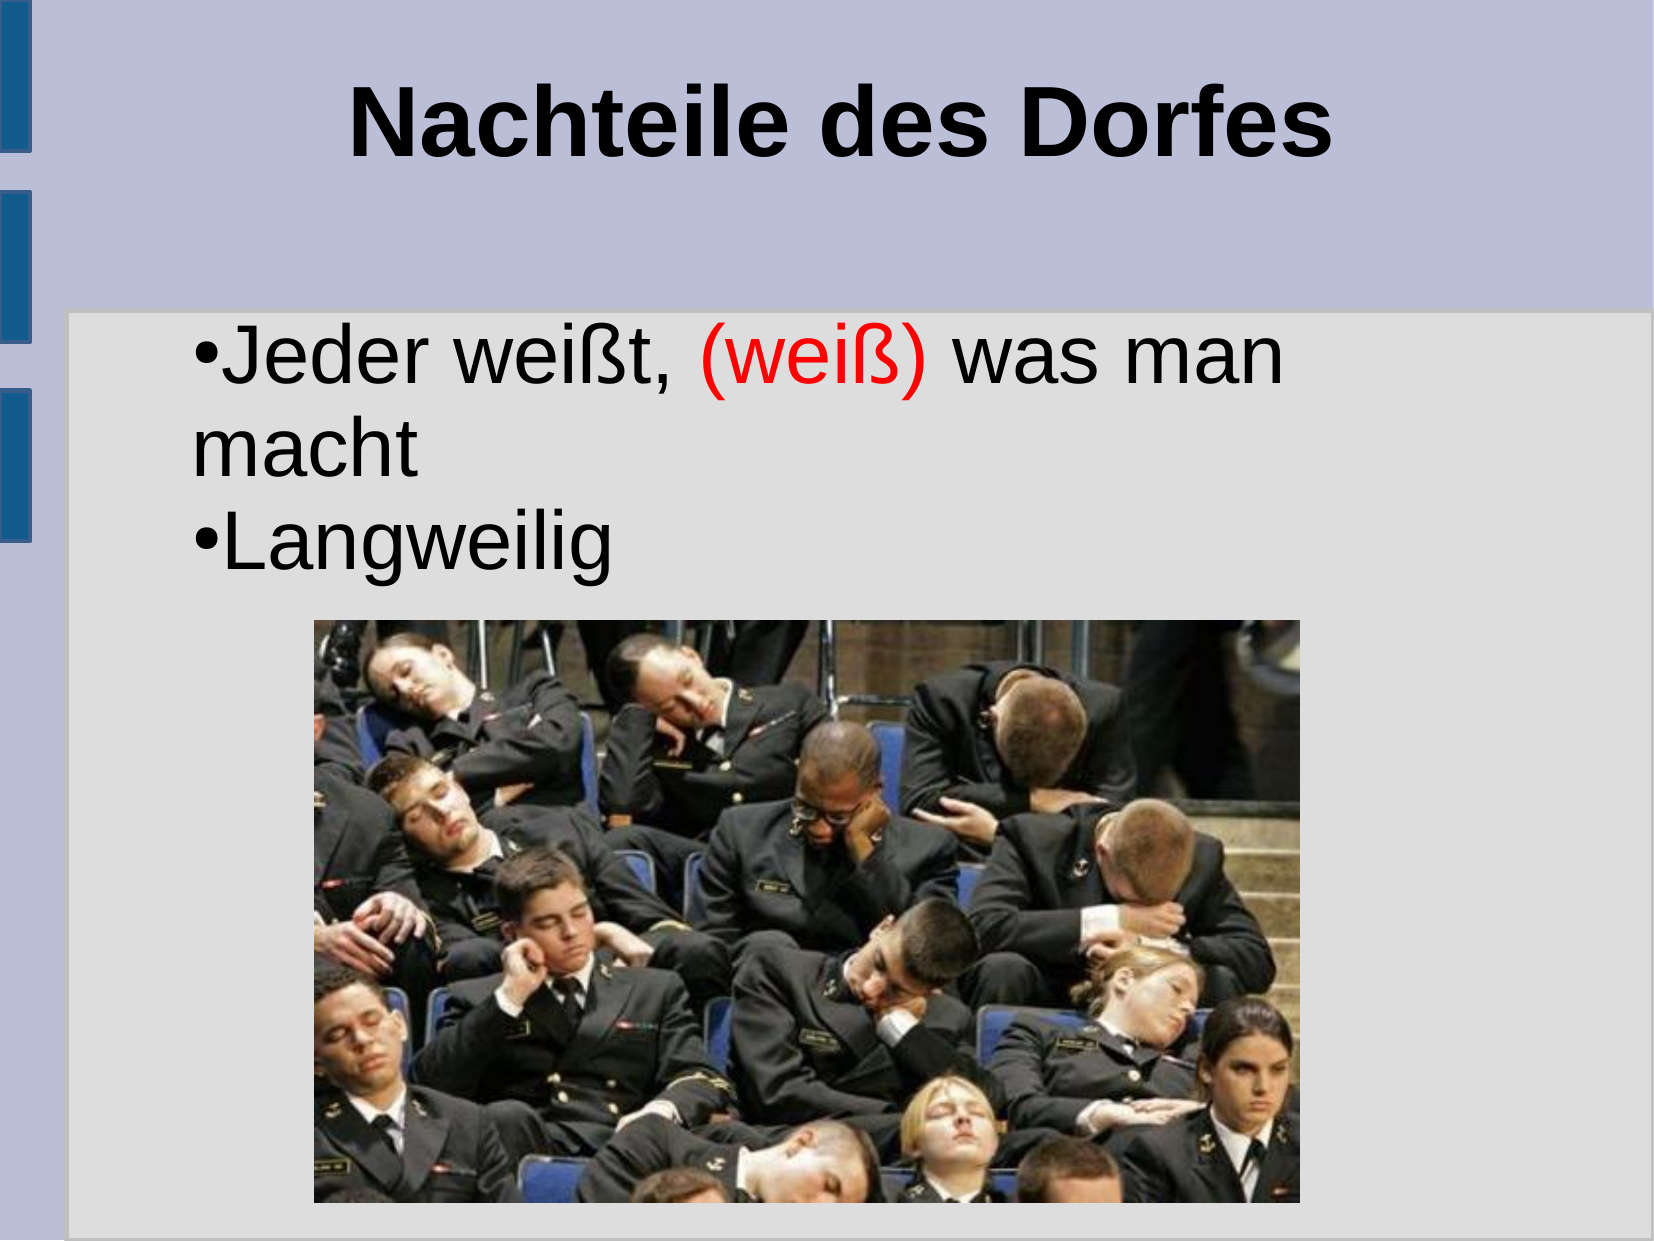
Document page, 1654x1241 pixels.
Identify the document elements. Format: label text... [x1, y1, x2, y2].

picture [314, 620, 1300, 1203]
text_box Jeder weißt, (weiß) was man macht Langweilig [177, 301, 1536, 607]
text_box Nachteile des Dorfes [147, 59, 1536, 186]
